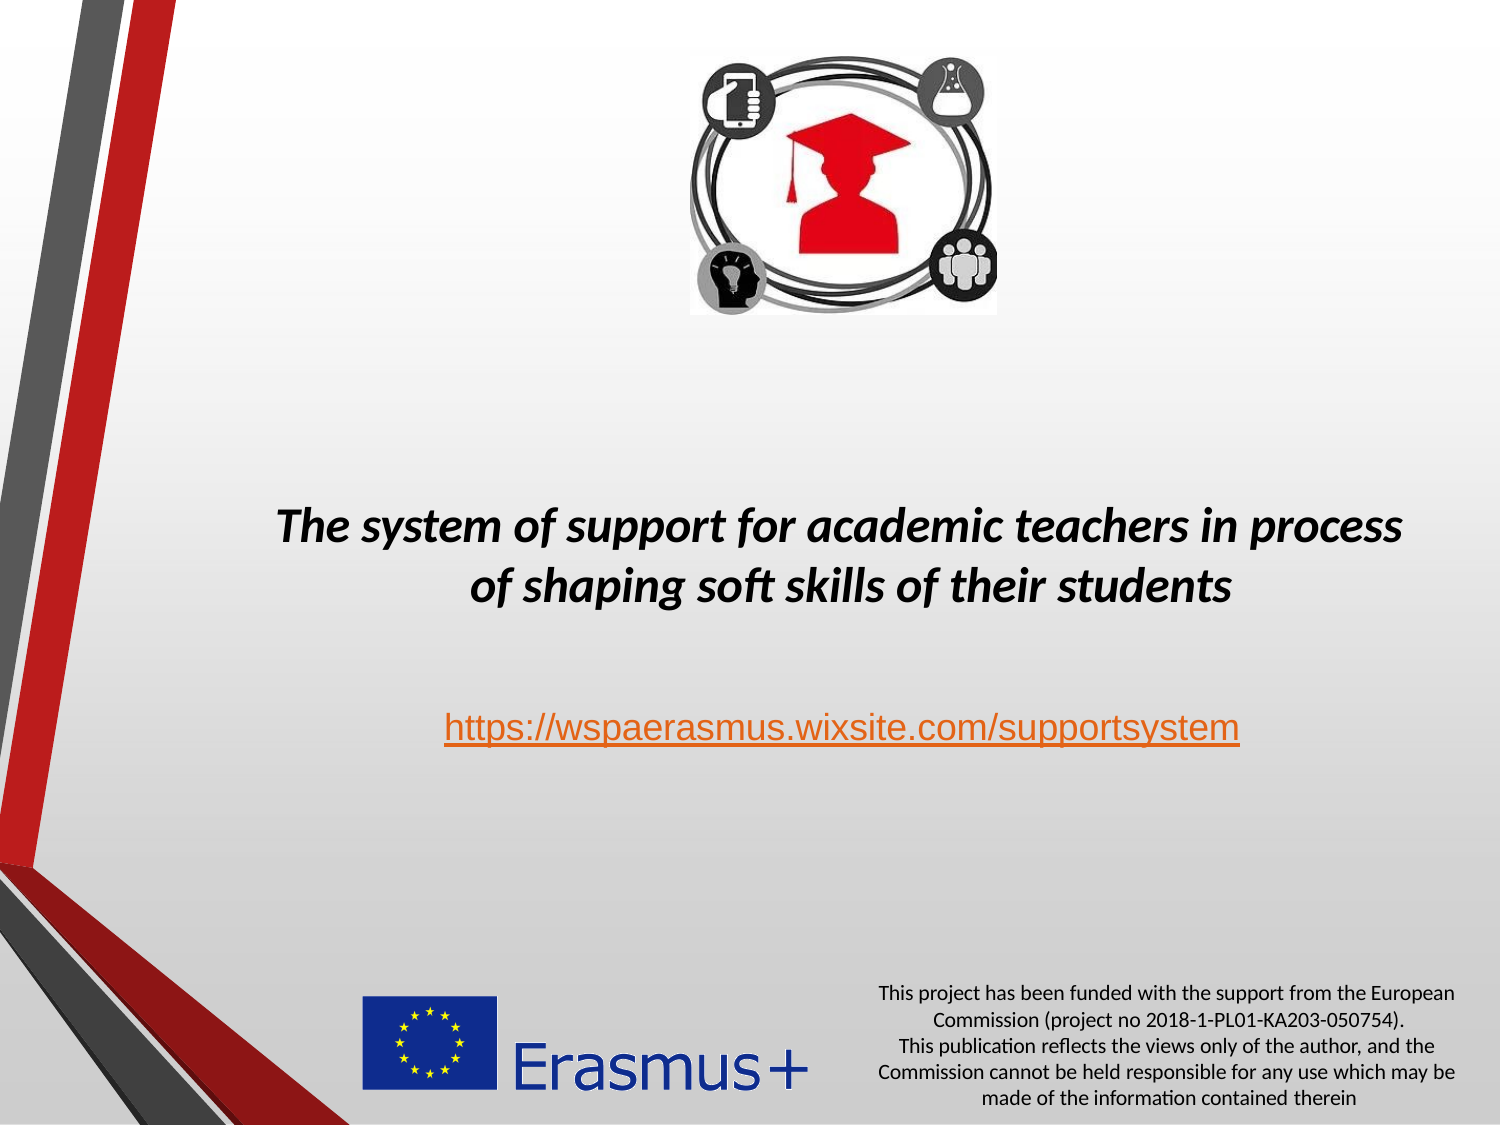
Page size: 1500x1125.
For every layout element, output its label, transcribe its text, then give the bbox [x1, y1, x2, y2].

text_box https://wspaerasmus.wixsite.com/supportsystem [442, 701, 1247, 749]
title The system of support for academic teachers in process of shaping soft skills of their students [273, 490, 1414, 681]
text_box [0, 0, 1500, 1125]
text_box This project has been funded with the support from the European Commission (project no 2018-1-PL01-KA203-050754). This publication reflects the views only of the author, and the Commission cannot be held responsible for any use which may be made of the information contained therein [874, 976, 1463, 1111]
